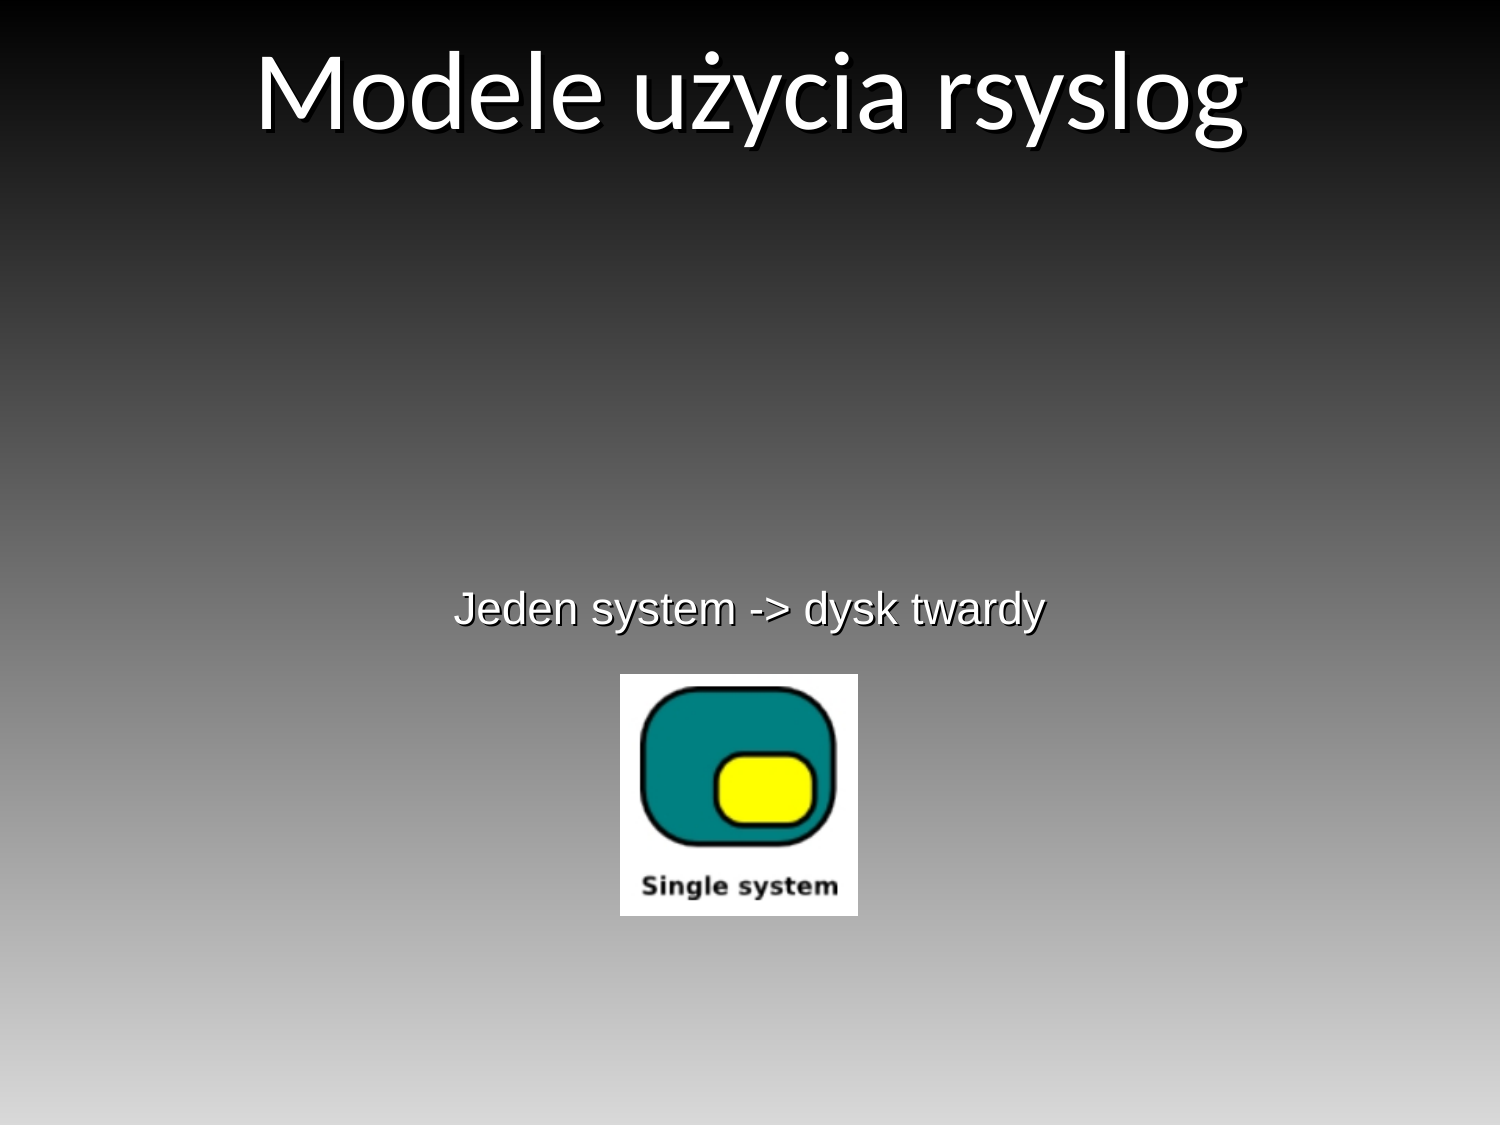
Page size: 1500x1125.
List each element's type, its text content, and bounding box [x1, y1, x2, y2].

subtitle Jeden system -> dysk twardy [75, 270, 1425, 999]
picture [620, 674, 858, 916]
title Modele użycia rsyslog [75, 33, 1425, 244]
